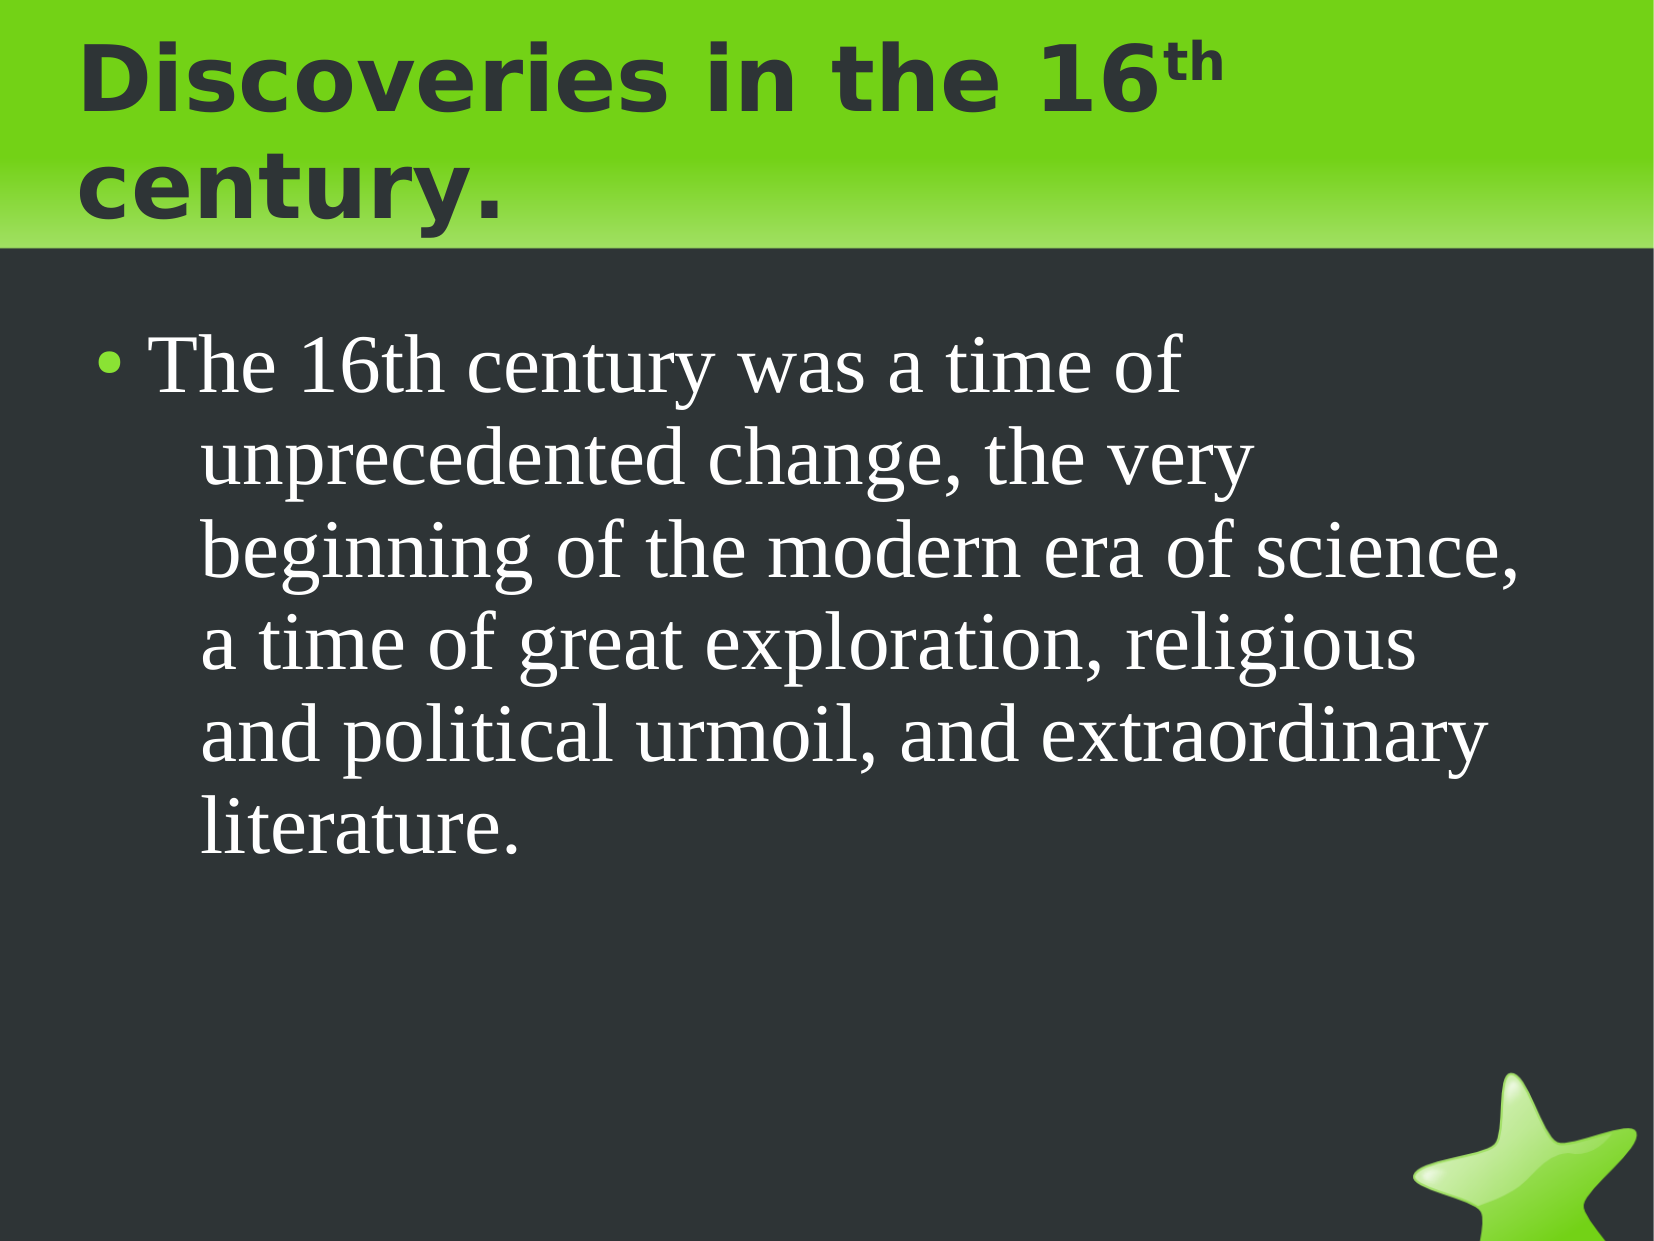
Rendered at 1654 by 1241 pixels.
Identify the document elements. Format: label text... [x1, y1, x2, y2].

list The 16th century was a time of unprecedented change, the very beginning of the modern era of science, a time of great exploration, religious and political urmoil, and extraordinary literature. [59, 318, 1548, 1123]
title Discoveries in the 16th century. [76, 24, 1565, 242]
picture [0, 0, 1654, 1241]
